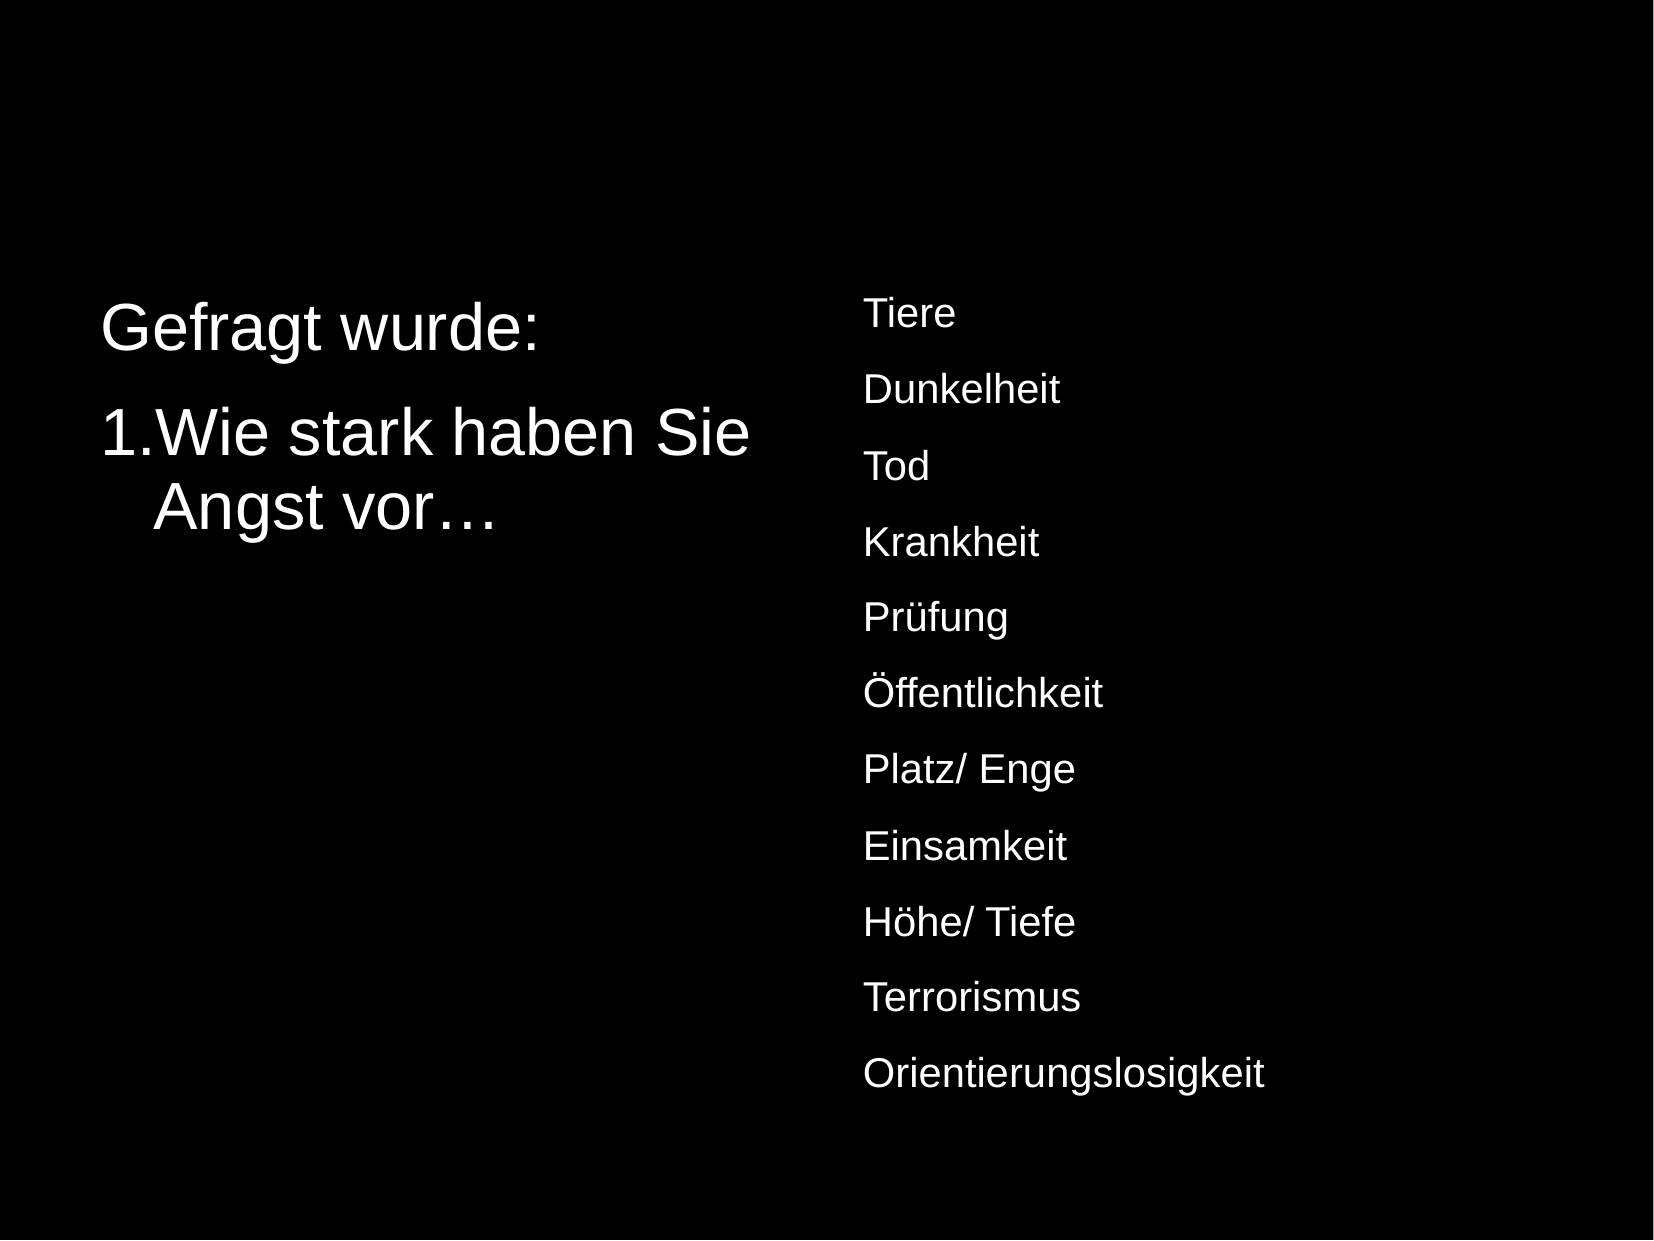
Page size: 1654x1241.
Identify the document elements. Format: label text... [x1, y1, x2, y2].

list Gefragt wurde: 1.Wie stark haben Sie Angst vor… [82, 290, 809, 1109]
list Tiere Dunkelheit Tod Krankheit Prüfung Öffentlichkeit Platz/ Enge Einsamkeit Höhe/ Tiefe Terrorismus Orientierungslosigkeit [845, 290, 1572, 1097]
